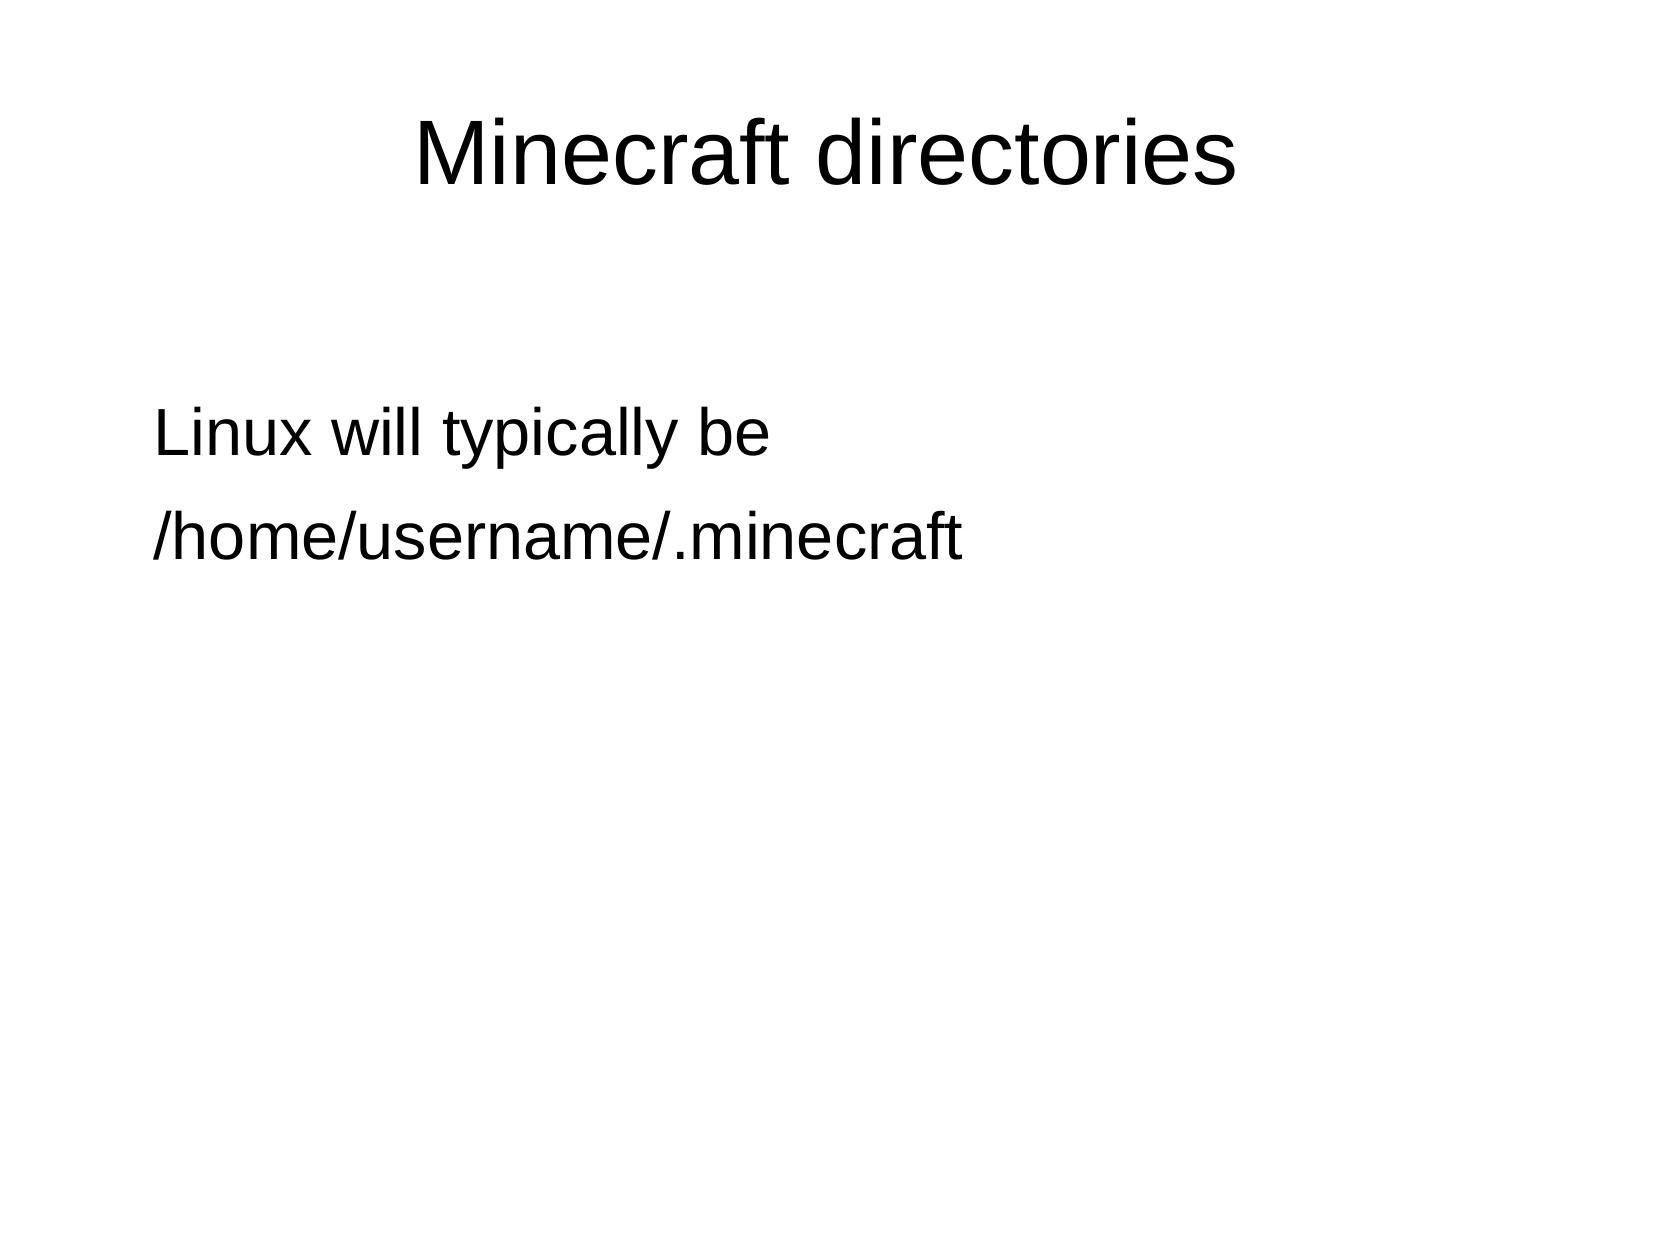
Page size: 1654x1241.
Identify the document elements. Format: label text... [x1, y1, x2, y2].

title Minecraft directories [82, 49, 1571, 257]
list Linux will typically be /home/username/.minecraft [82, 290, 1571, 1010]
